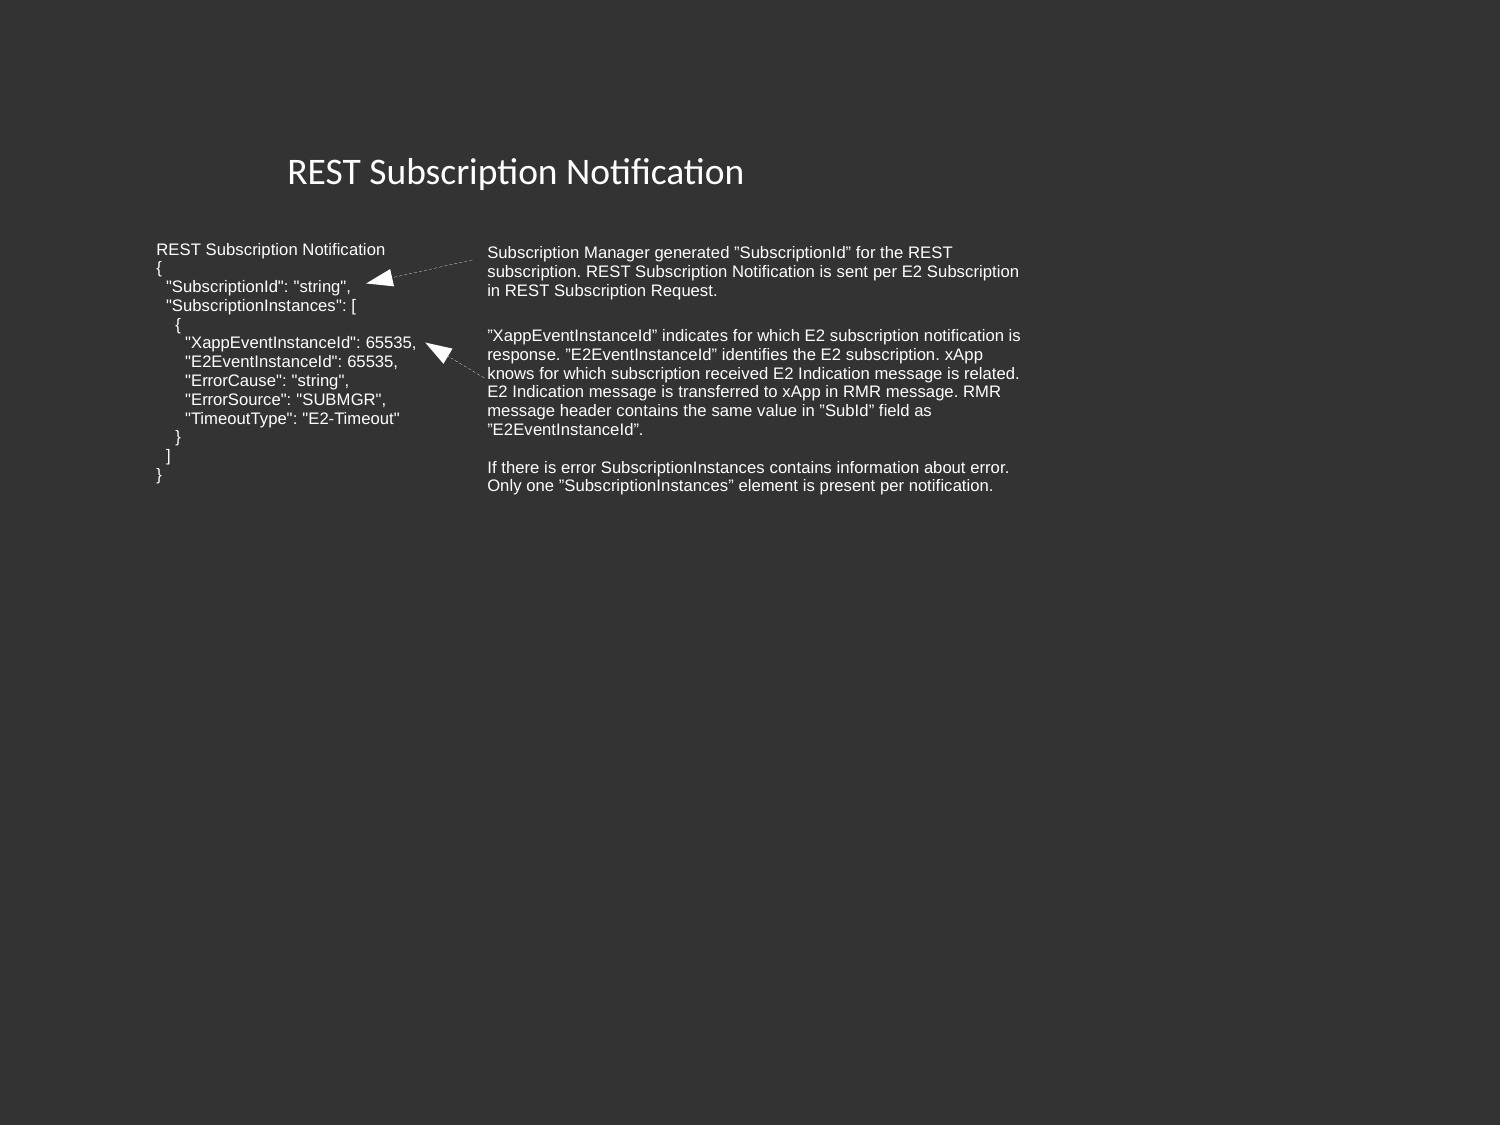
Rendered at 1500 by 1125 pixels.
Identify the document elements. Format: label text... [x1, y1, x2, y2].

title REST Subscription Notification [287, 118, 863, 233]
text_box ”XappEventInstanceId” indicates for which E2 subscription notification is response. ”E2EventInstanceId” identifies the E2 subscription. xApp knows for which subscription received E2 Indication message is related. E2 Indication message is transferred to xApp in RMR message. RMR message header contains the same value in ”SubId” field as ”E2EventInstanceId”. If there is error SubscriptionInstances contains information about error. Only one ”SubscriptionInstances” element is present per notification. [472, 318, 1040, 503]
text_box Subscription Manager generated ”SubscriptionId” for the REST subscription. REST Subscription Notification is sent per E2 Subscription in REST Subscription Request. [472, 236, 1052, 458]
text_box REST Subscription Notification { "SubscriptionId": "string", "SubscriptionInstances": [ { "XappEventInstanceId": 65535, "E2EventInstanceId": 65535, "ErrorCause": "string", "ErrorSource": "SUBMGR", "TimeoutType": "E2-Timeout" } ] } [141, 232, 520, 980]
